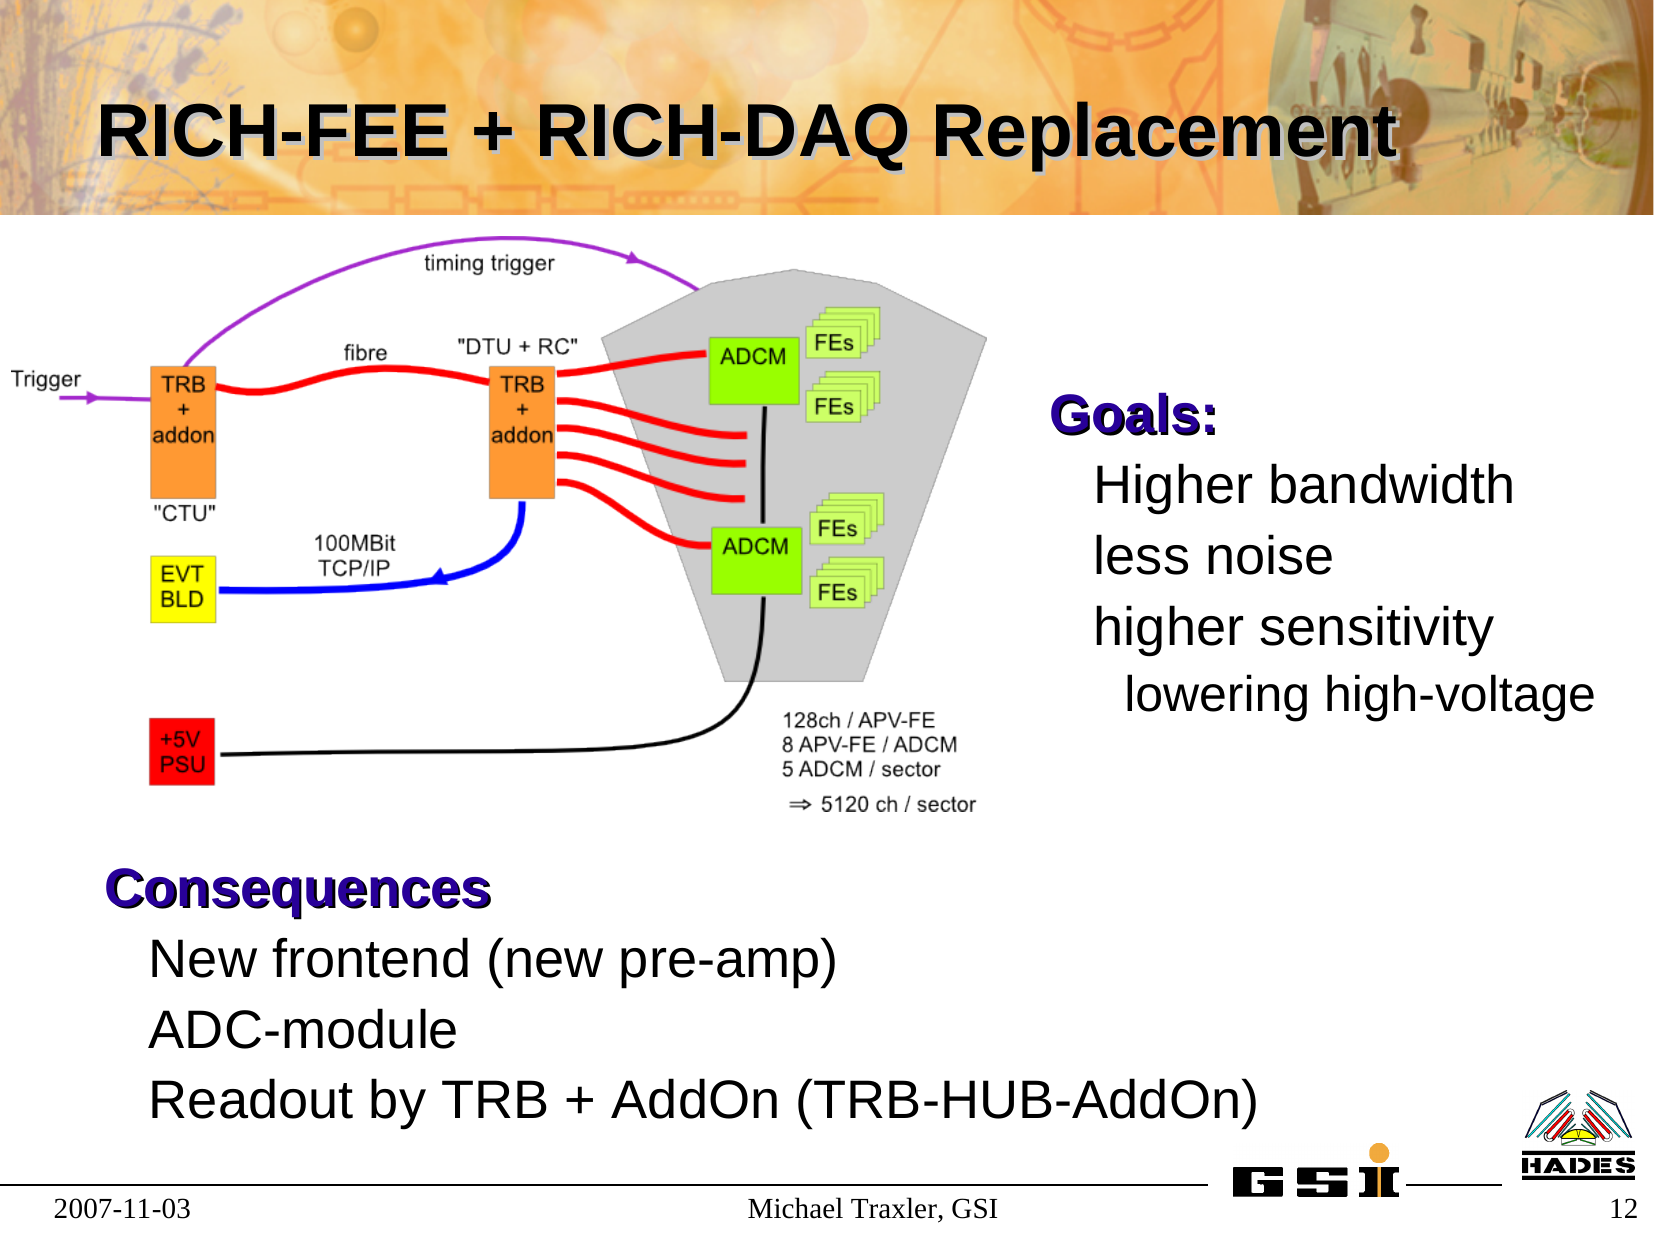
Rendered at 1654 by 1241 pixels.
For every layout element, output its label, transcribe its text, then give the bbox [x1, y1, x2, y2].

picture [0, 0, 1654, 215]
list Goals: Higher bandwidth less noise higher sensitivity lowering high-voltage [974, 383, 1654, 827]
picture [11, 236, 987, 812]
picture [1233, 1143, 1399, 1197]
picture [1522, 1090, 1635, 1180]
title RICH-FEE + RICH-DAQ Replacement [96, 34, 1502, 227]
list Consequences New frontend (new pre-amp) ADC-module Readout by TRB + AddOn (TRB-HUB-AddOn) [29, 857, 1571, 1131]
